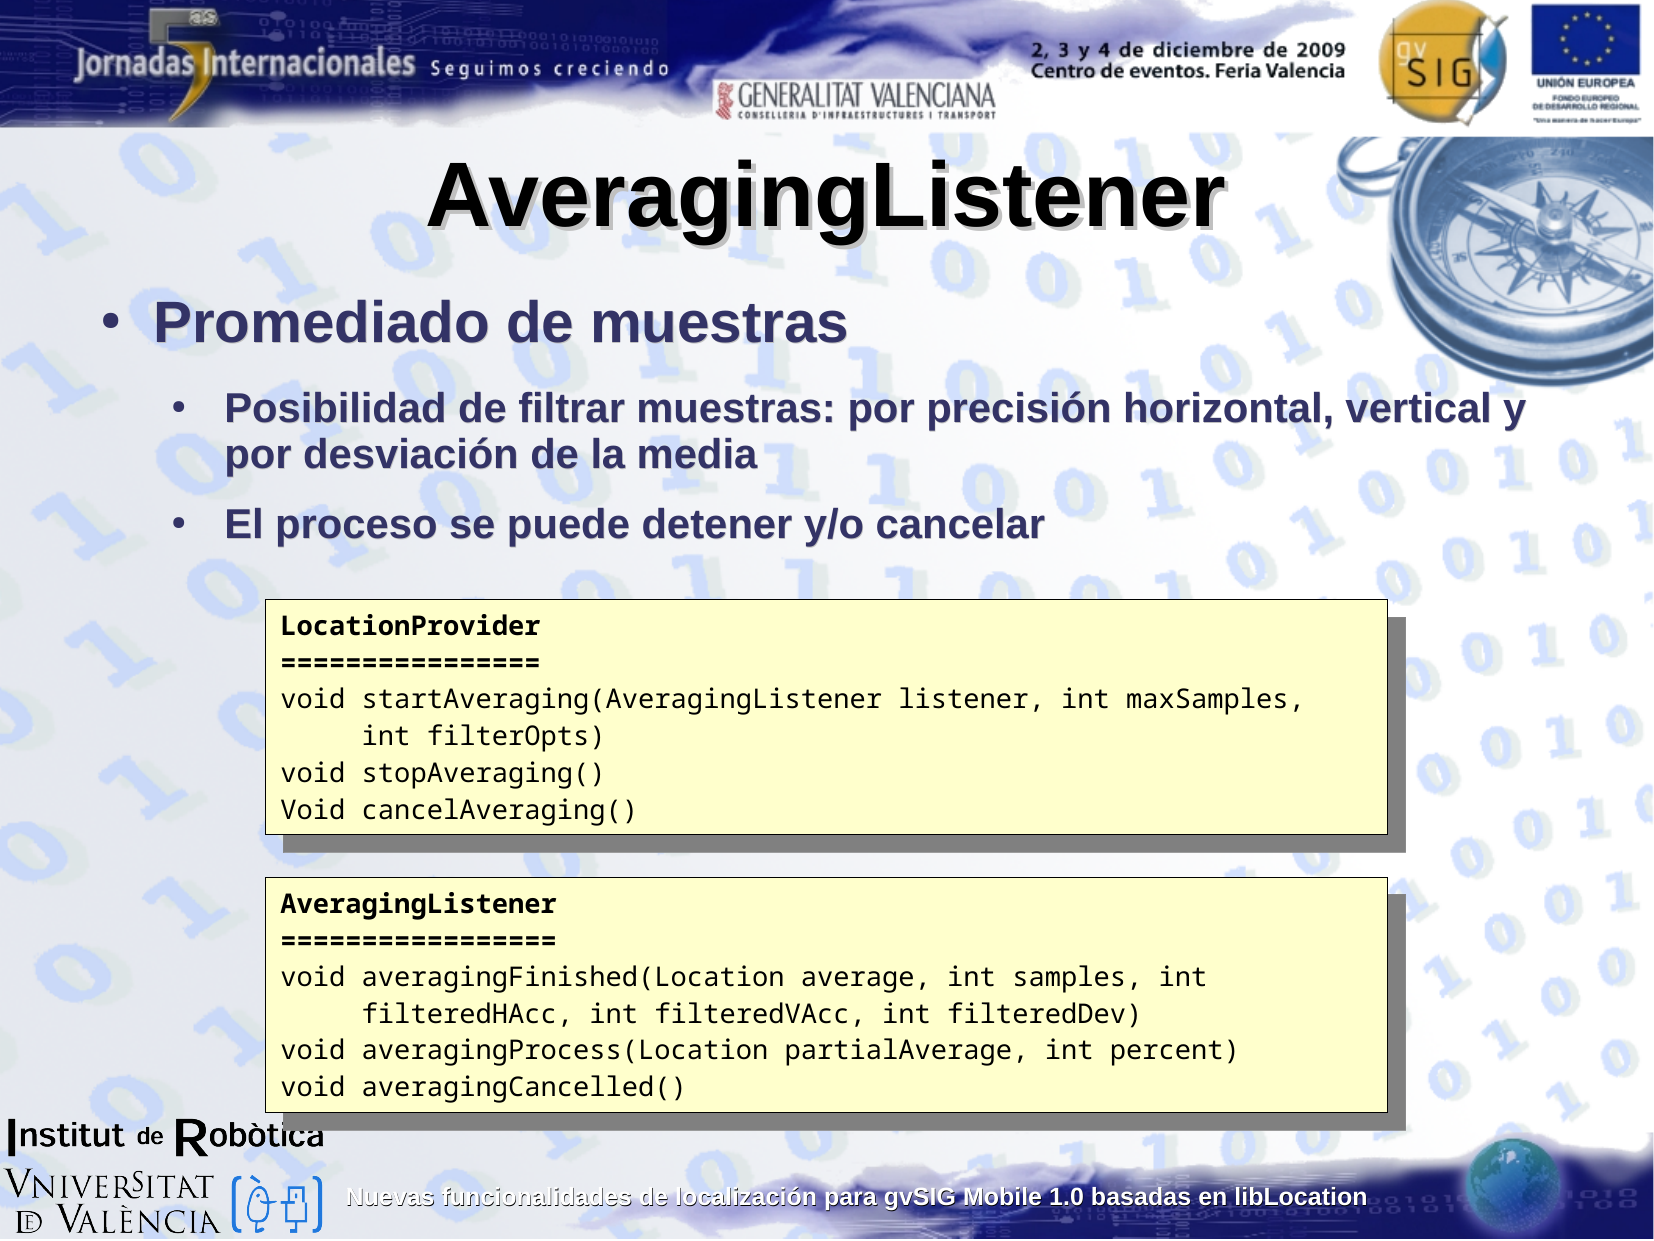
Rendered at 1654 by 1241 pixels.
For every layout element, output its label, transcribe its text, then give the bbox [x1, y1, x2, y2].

text_box LocationProvider ================ void startAveraging(AveragingListener listener, int maxSamples, int filterOpts) void stopAveraging() Void cancelAveraging() [265, 599, 1388, 802]
list Promediado de muestras Posibilidad de filtrar muestras: por precisión horizontal, vertical y por desviación de la media El proceso se puede detener y/o cancelar [82, 290, 1571, 1109]
title AveragingListener [82, 90, 1571, 290]
text_box AveragingListener ================= void averagingFinished(Location average, int samples, int filteredHAcc, int filteredVAcc, int filteredDev) void averagingProcess(Location partialAverage, int percent) void averagingCancelled() [265, 877, 1388, 1080]
picture [0, 0, 1654, 1239]
